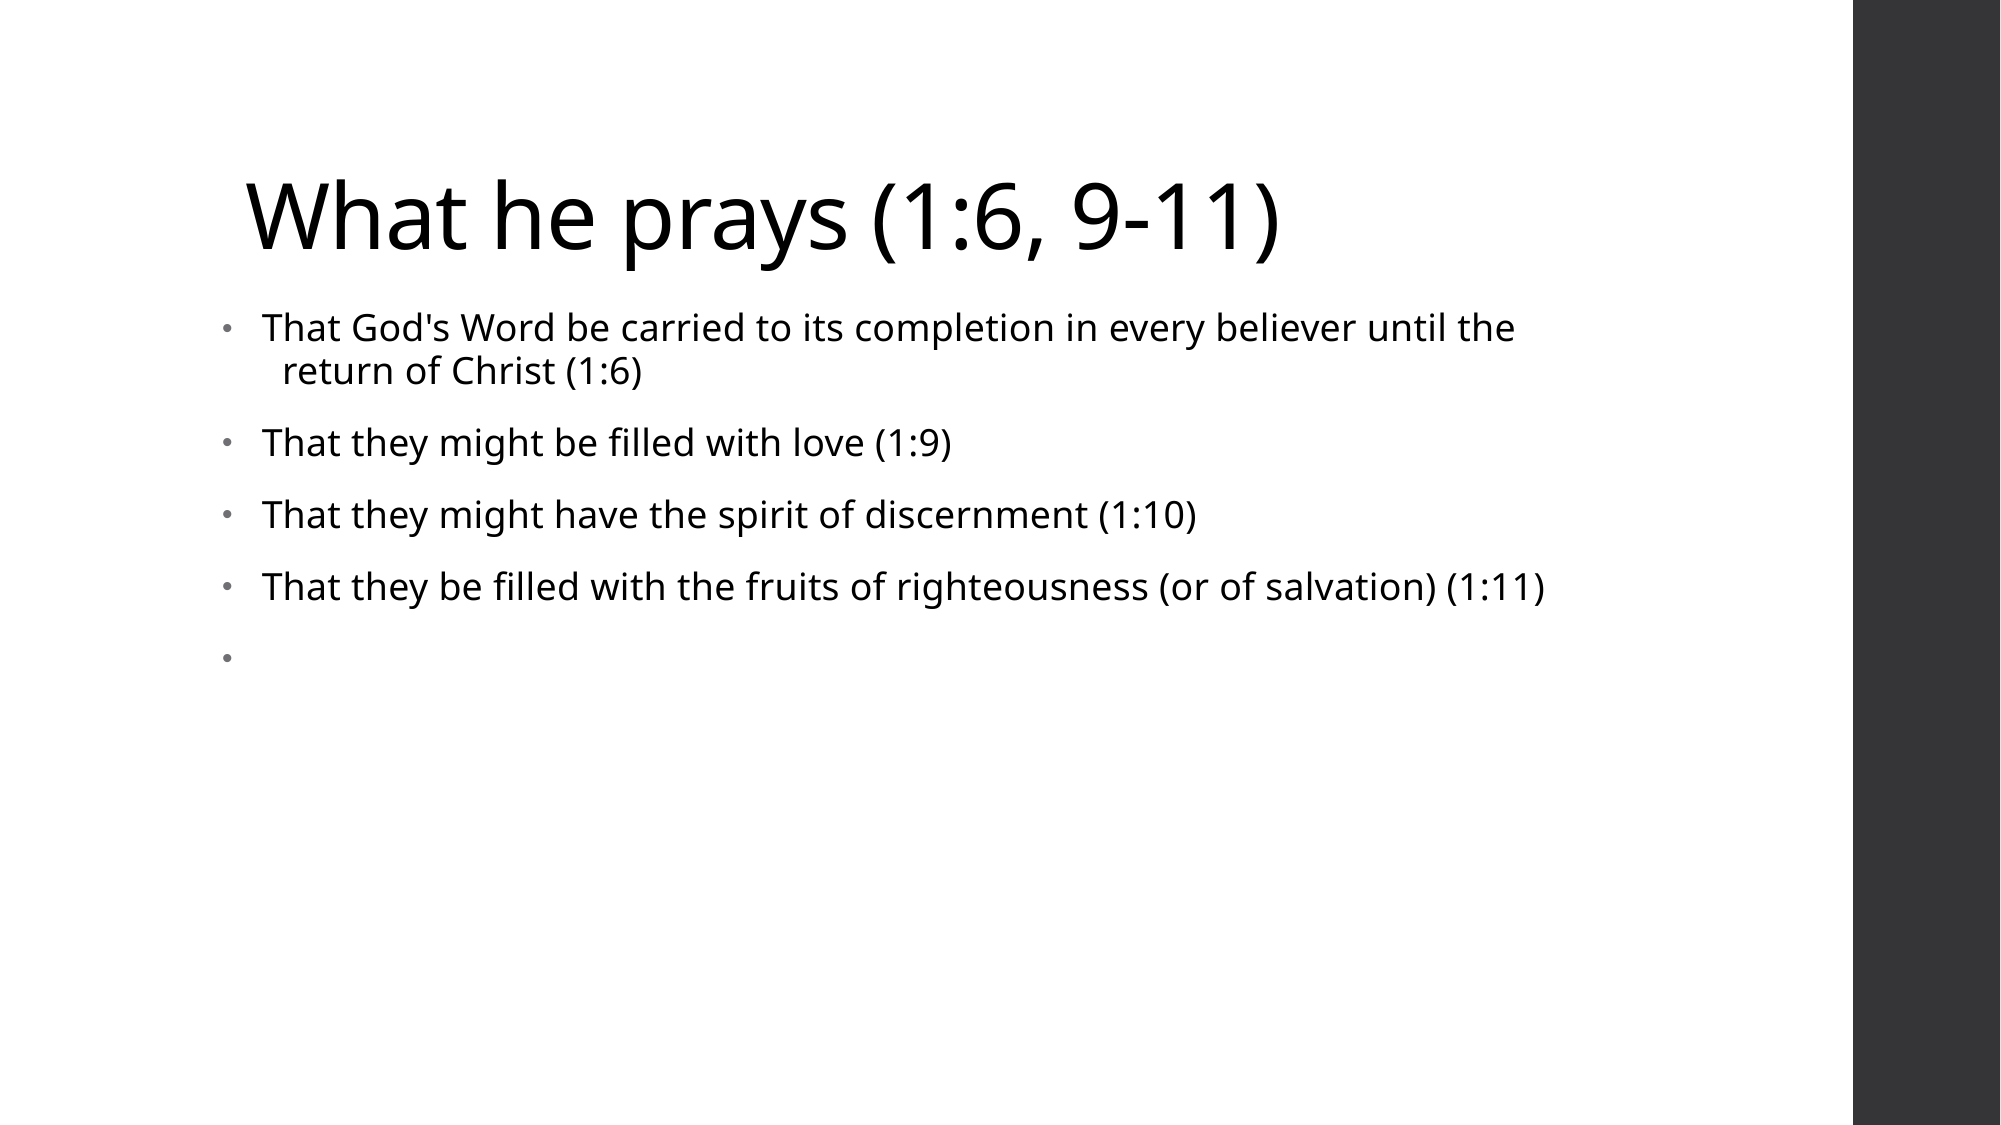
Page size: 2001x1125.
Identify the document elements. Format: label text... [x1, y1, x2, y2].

title What he prays (1:6, 9-11) [206, 60, 1797, 278]
list That God's Word be carried to its completion in every believer until the return of Christ (1:6) That they might be filled with love (1:9) That they might have the spirit of discernment (1:10) That they be filled with the fruits of righteousness (or of salvation) (1:11) [206, 299, 1617, 1014]
